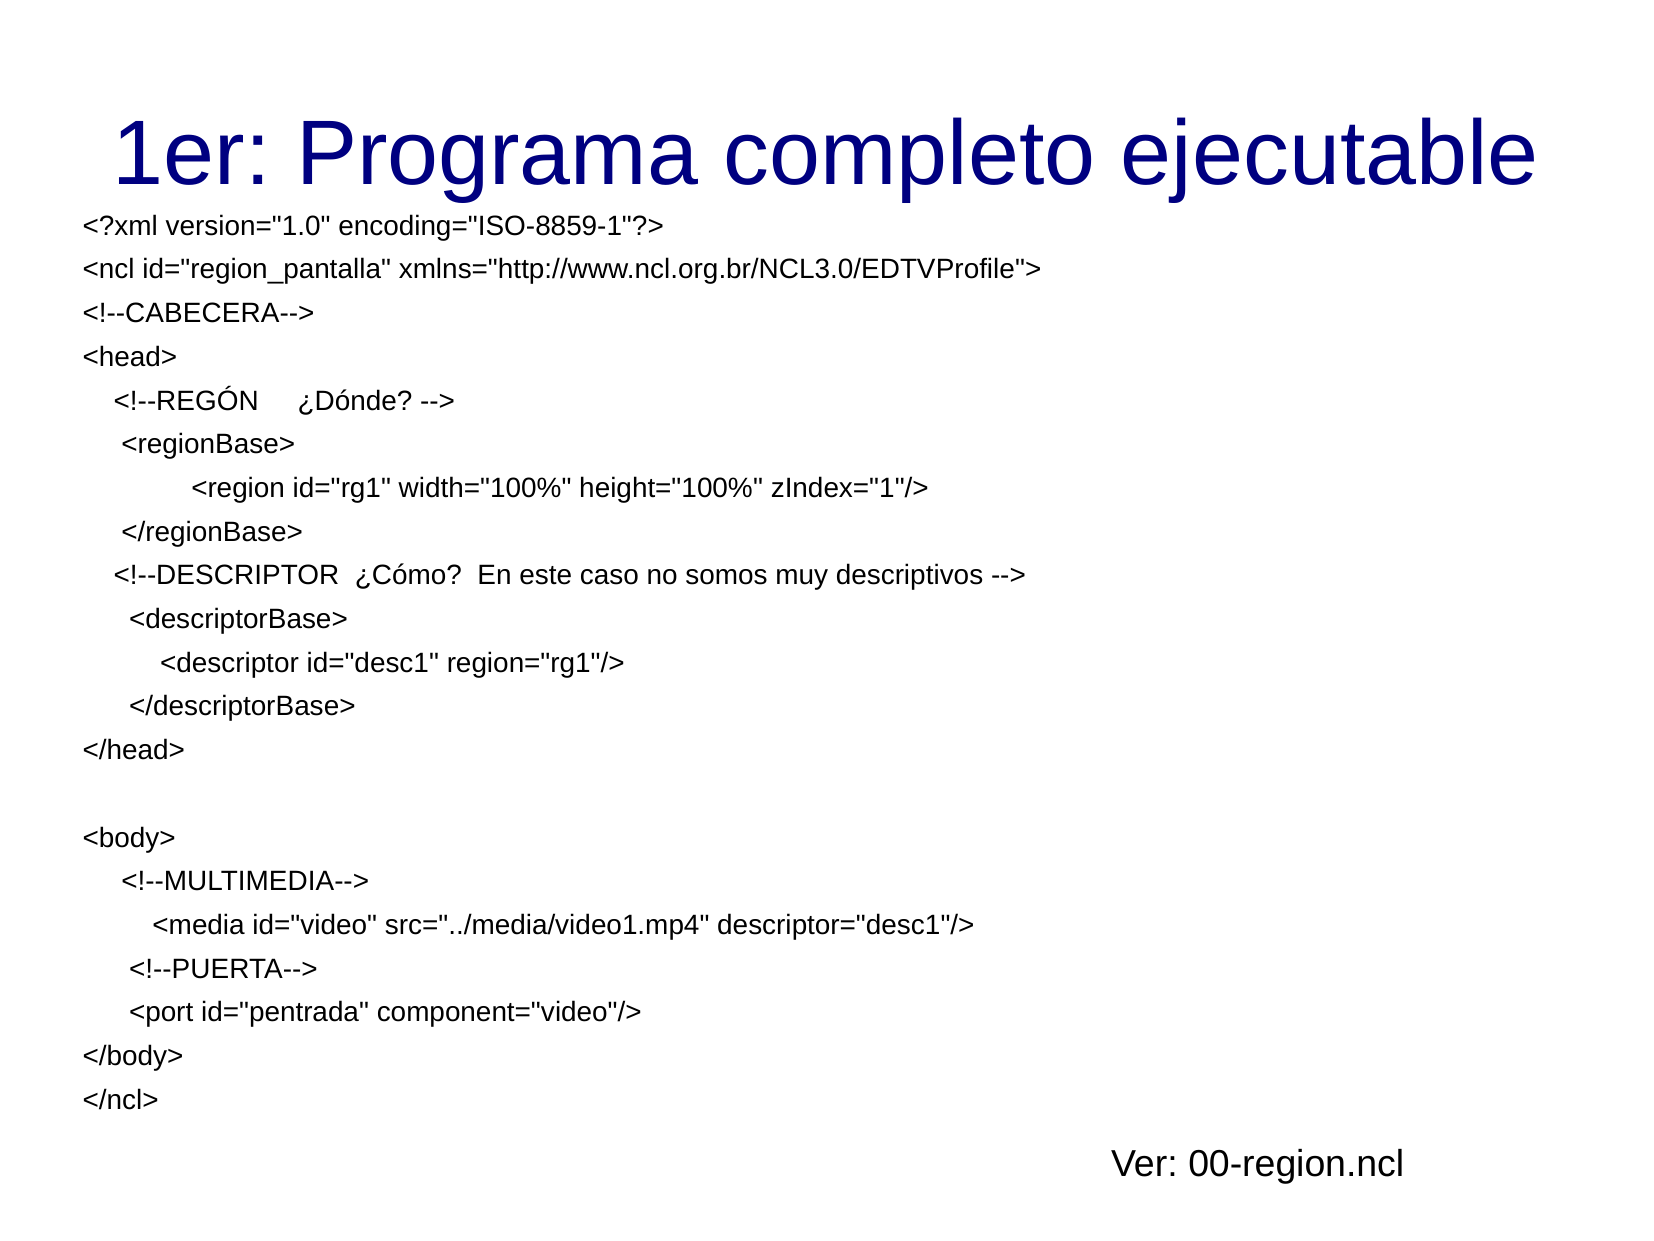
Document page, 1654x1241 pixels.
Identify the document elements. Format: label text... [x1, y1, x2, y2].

title 1er: Programa completo ejecutable [82, 49, 1571, 257]
text_box Ver: 00-region.ncl [1096, 1135, 1419, 1193]
list <?xml version="1.0" encoding="ISO-8859-1"?> <ncl id="region_pantalla" xmlns="http://www.ncl.org.br/NCL3.0/EDTVProfile"> <!--CABECERA--> <head> <!--REGÓN ¿Dónde? --> <regionBase> <region id="rg1" width="100%" height="100%" zIndex="1"/> </regionBase> <!--DESCRIPTOR ¿Cómo? En este caso no somos muy descriptivos --> <descriptorBase> <descriptor id="desc1" region="rg1"/> </descriptorBase> </head> <body> <!--MULTIMEDIA--> <media id="video" src="../media/video1.mp4" descriptor="desc1"/> <!--PUERTA--> <port id="pentrada" component="video"/> </body> </ncl> [82, 209, 1538, 1122]
